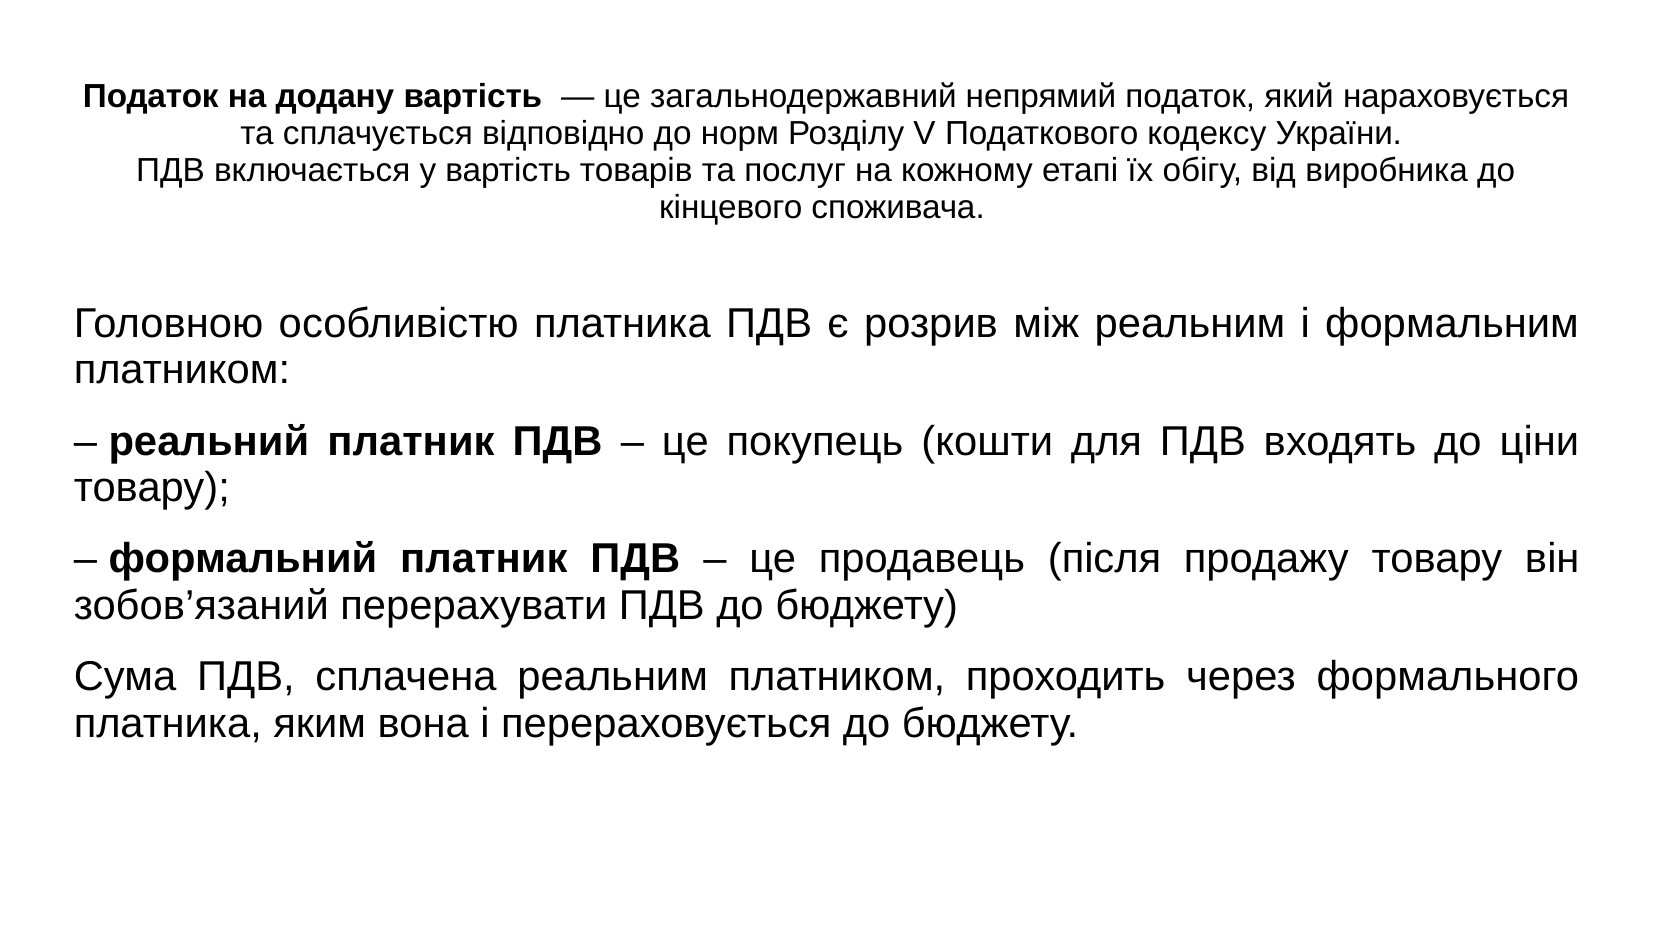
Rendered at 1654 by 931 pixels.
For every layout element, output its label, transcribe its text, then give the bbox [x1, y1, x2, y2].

text_box Головною особливістю платника ПДВ є розрив між реальним і формальним платником: – реальний платник ПДВ – це покупець (кошти для ПДВ входять до ціни товару); – формальний платник ПДВ – це продавець (після продажу товару він зобов’язаний перерахувати ПДВ до бюджету) Сума ПДВ, сплачена реальним платником, проходить через формального платника, яким вона і перераховується до бюджету. [59, 292, 1595, 798]
title Податок на додану вартість — це загальнодержавний непрямий податок, який нараховується та сплачується відповідно до норм Розділу V Податкового кодексу України. ПДВ включається у вартість товарів та послуг на кожному етапі їх обігу, від виробника до кінцевого споживача. [82, 37, 1571, 266]
